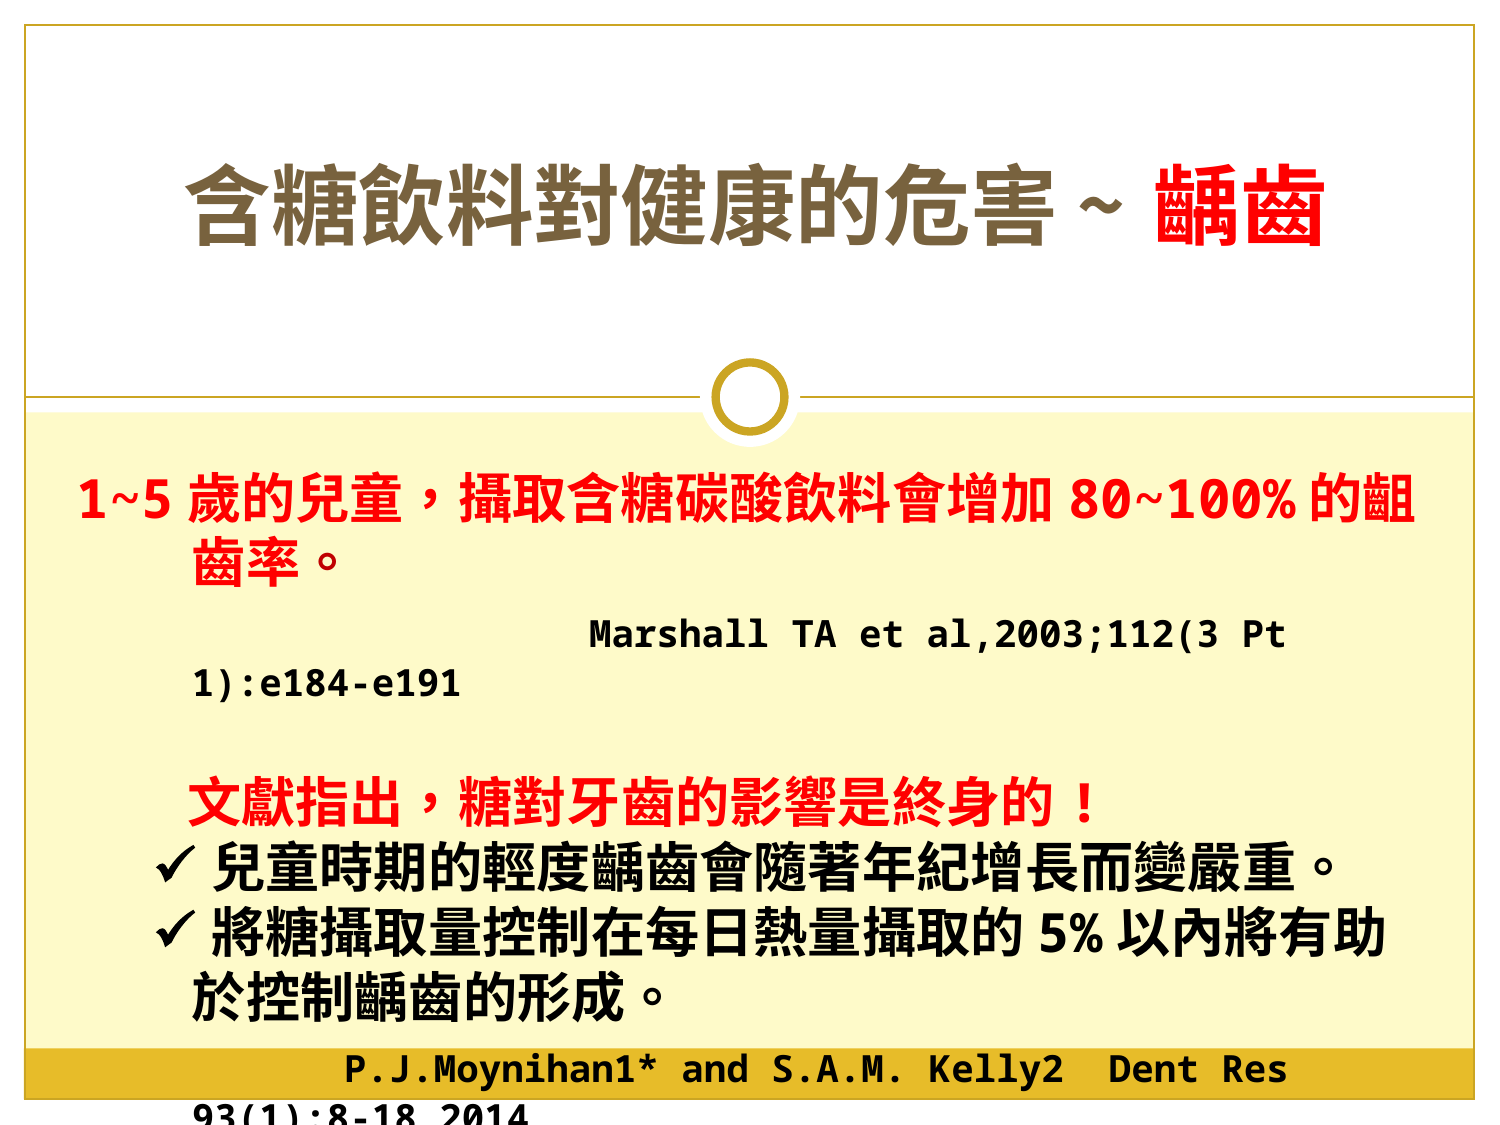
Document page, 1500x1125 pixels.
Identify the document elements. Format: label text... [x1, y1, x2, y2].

title 含糖飲料對健康的危害~齲齒 [100, 101, 1412, 264]
text_box 1~5歲的兒童，攝取含糖碳酸飲料會增加80~100%的齟齒率。 Marshall TA et al,2003;112(3 Pt 1):e184-e191 文獻指出，糖對牙齒的影響是終身的! 兒童時期的輕度齲齒會隨著年紀增長而變嚴重。 將糖攝取量控制在每日熱量攝取的5%以內將有助 於控制齲齒的形成。 P.J.Moynihan1* and S.A.M. Kelly2 Dent Res 93(1):8-18,2014 [29, 456, 1471, 1125]
